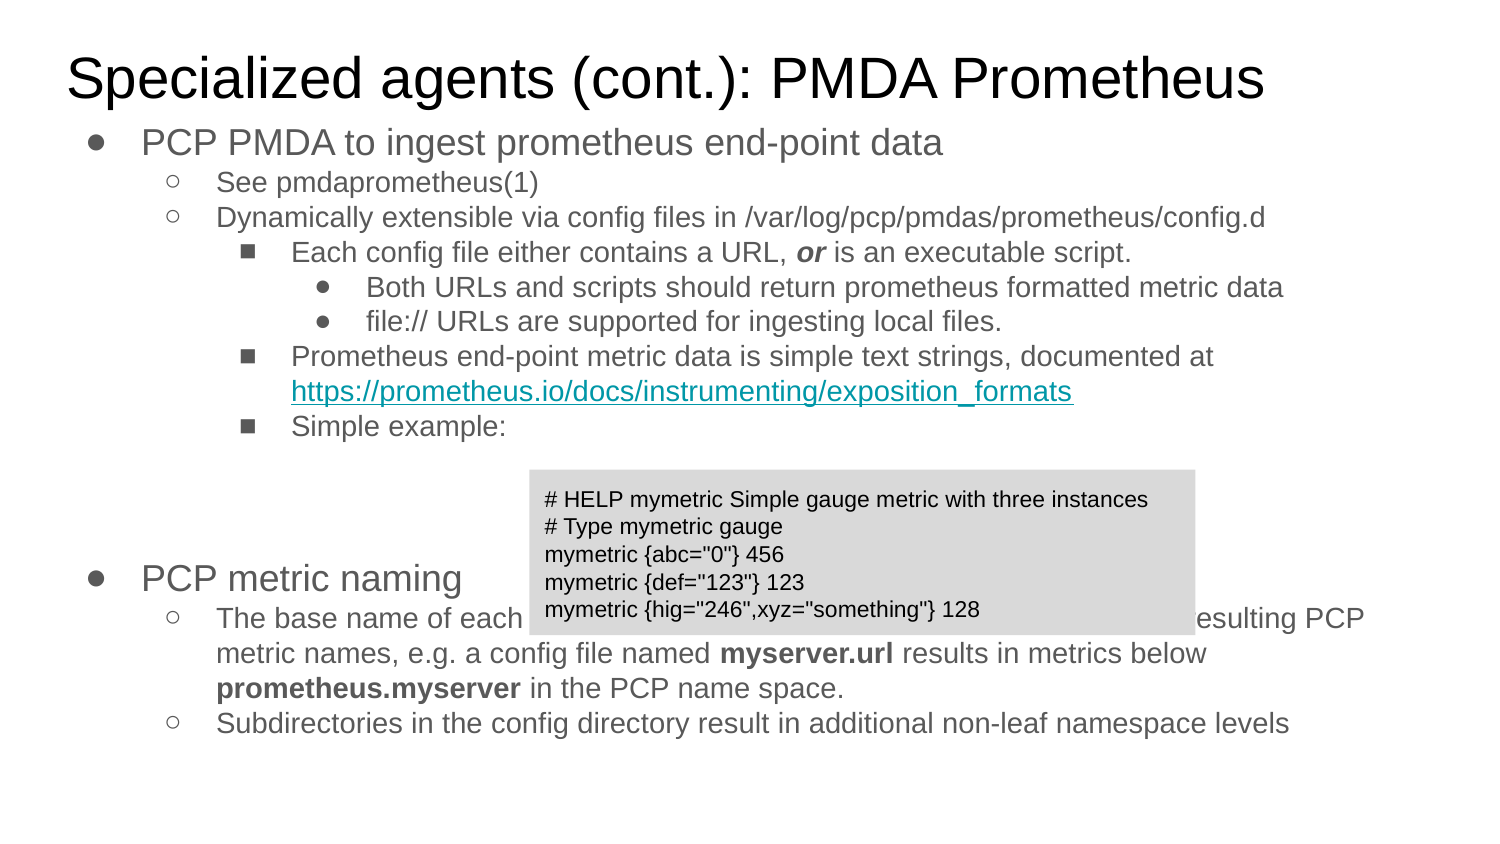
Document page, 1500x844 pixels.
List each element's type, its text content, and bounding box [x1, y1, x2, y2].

list PCP PMDA to ingest prometheus end-point data See pmdaprometheus(1) Dynamically extensible via config files in /var/log/pcp/pmdas/prometheus/config.d Each config file either contains a URL, or is an executable script. Both URLs and scripts should return prometheus formatted metric data file:// URLs are supported for ingesting local files. Prometheus end-point metric data is simple text strings, documented at https://prometheus.io/docs/instrumenting/exposition_formats Simple example: PCP metric naming The base name of each config file name is used as the second level of the resulting PCP metric names, e.g. a config file named myserver.url results in metrics below prometheus.myserver in the PCP name space. Subdirectories in the config directory result in additional non-leaf namespace levels [51, 102, 1449, 844]
text_box # HELP mymetric Simple gauge metric with three instances # Type mymetric gauge mymetric {abc="0"} 456 mymetric {def="123"} 123 mymetric {hig="246",xyz="something"} 128 [529, 469, 1196, 636]
title Specialized agents (cont.): PMDA Prometheus [51, 24, 1449, 102]
